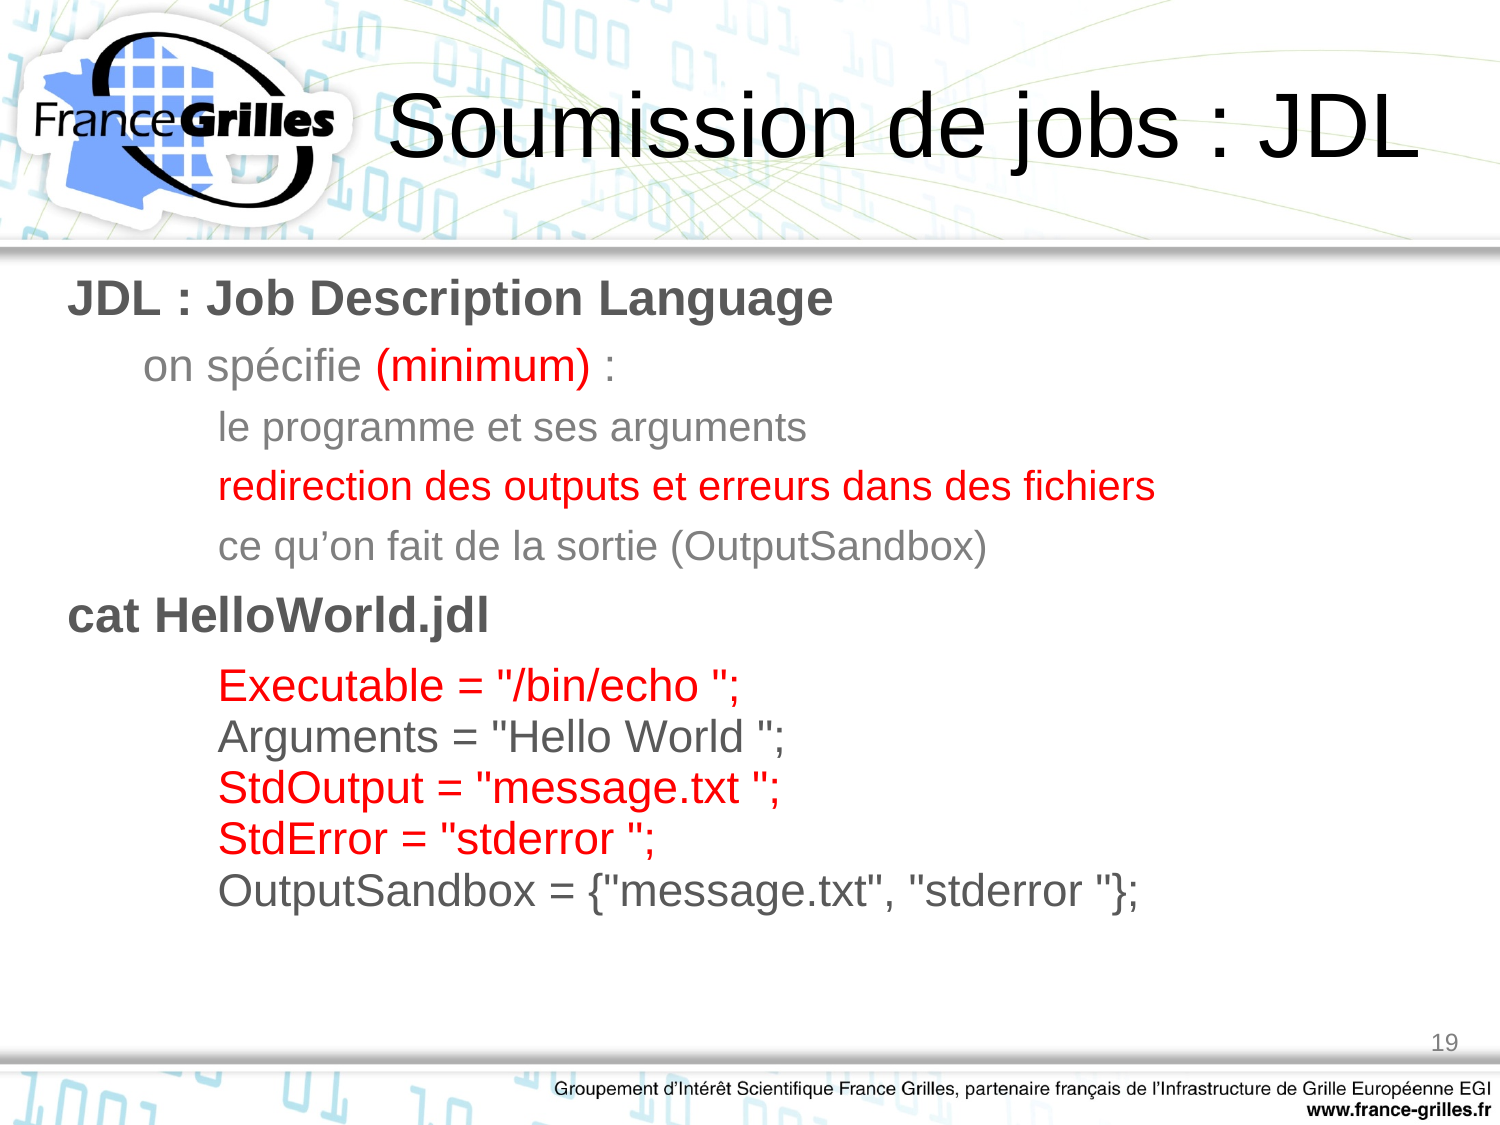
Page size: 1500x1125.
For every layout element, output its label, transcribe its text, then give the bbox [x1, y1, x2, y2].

title Soumission de jobs : JDL [372, 7, 1459, 244]
list JDL : Job Description Language on spécifie (minimum) : le programme et ses arguments redirection des outputs et erreurs dans des fichiers ce qu’on fait de la sortie (OutputSandbox)‏ cat HelloWorld.jdl Executable = "/bin/echo "; Arguments = "Hello World "; StdOutput = "message.txt "; StdError = "stderror "; OutputSandbox = {"message.txt", "stderror "}; [53, 262, 1459, 1024]
picture [0, 0, 1500, 1125]
